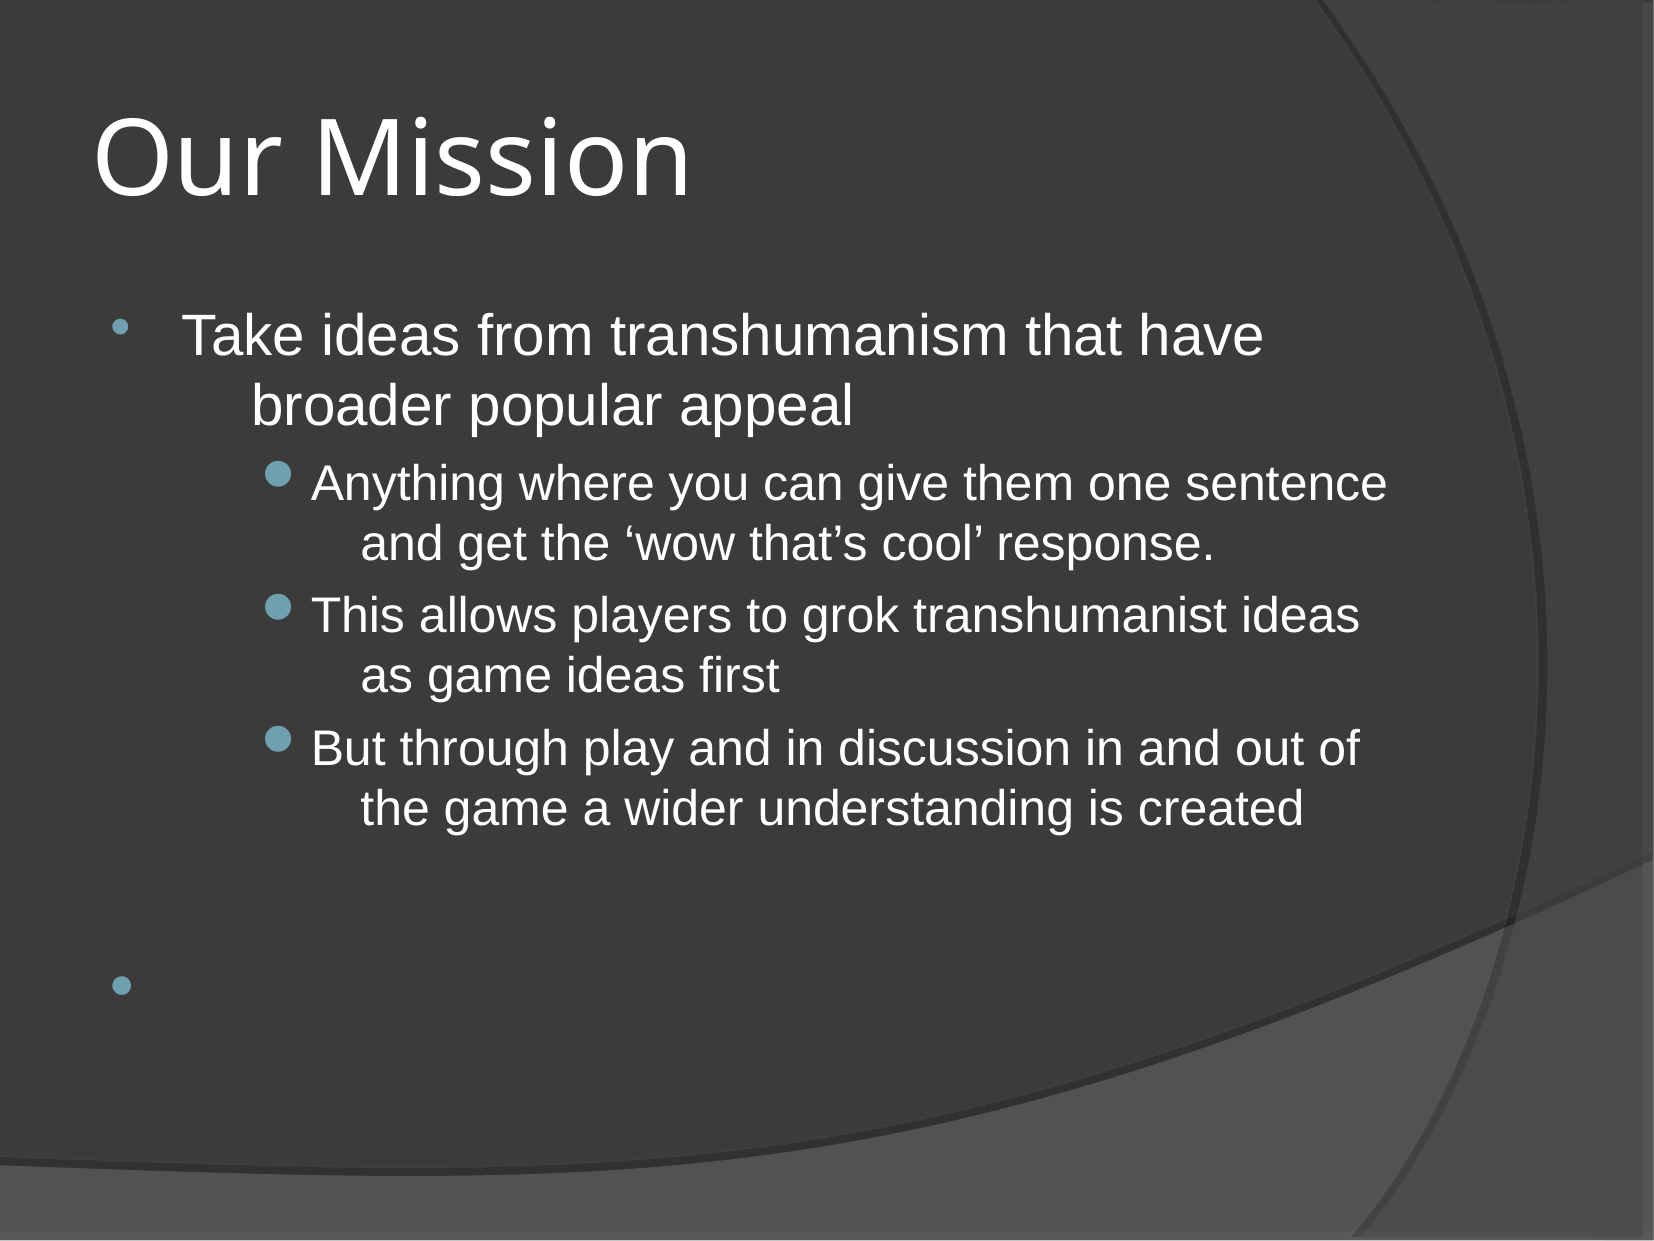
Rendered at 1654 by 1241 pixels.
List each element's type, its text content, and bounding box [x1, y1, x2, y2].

list Take ideas from transhumanism that have broader popular appeal Anything where you can give them one sentence and get the ‘wow that’s cool’ response. This allows players to grok transhumanist ideas as game ideas first But through play and in discussion in and out of the game a wider understanding is created [82, 289, 1434, 1108]
title Our Mission [82, 49, 1434, 257]
